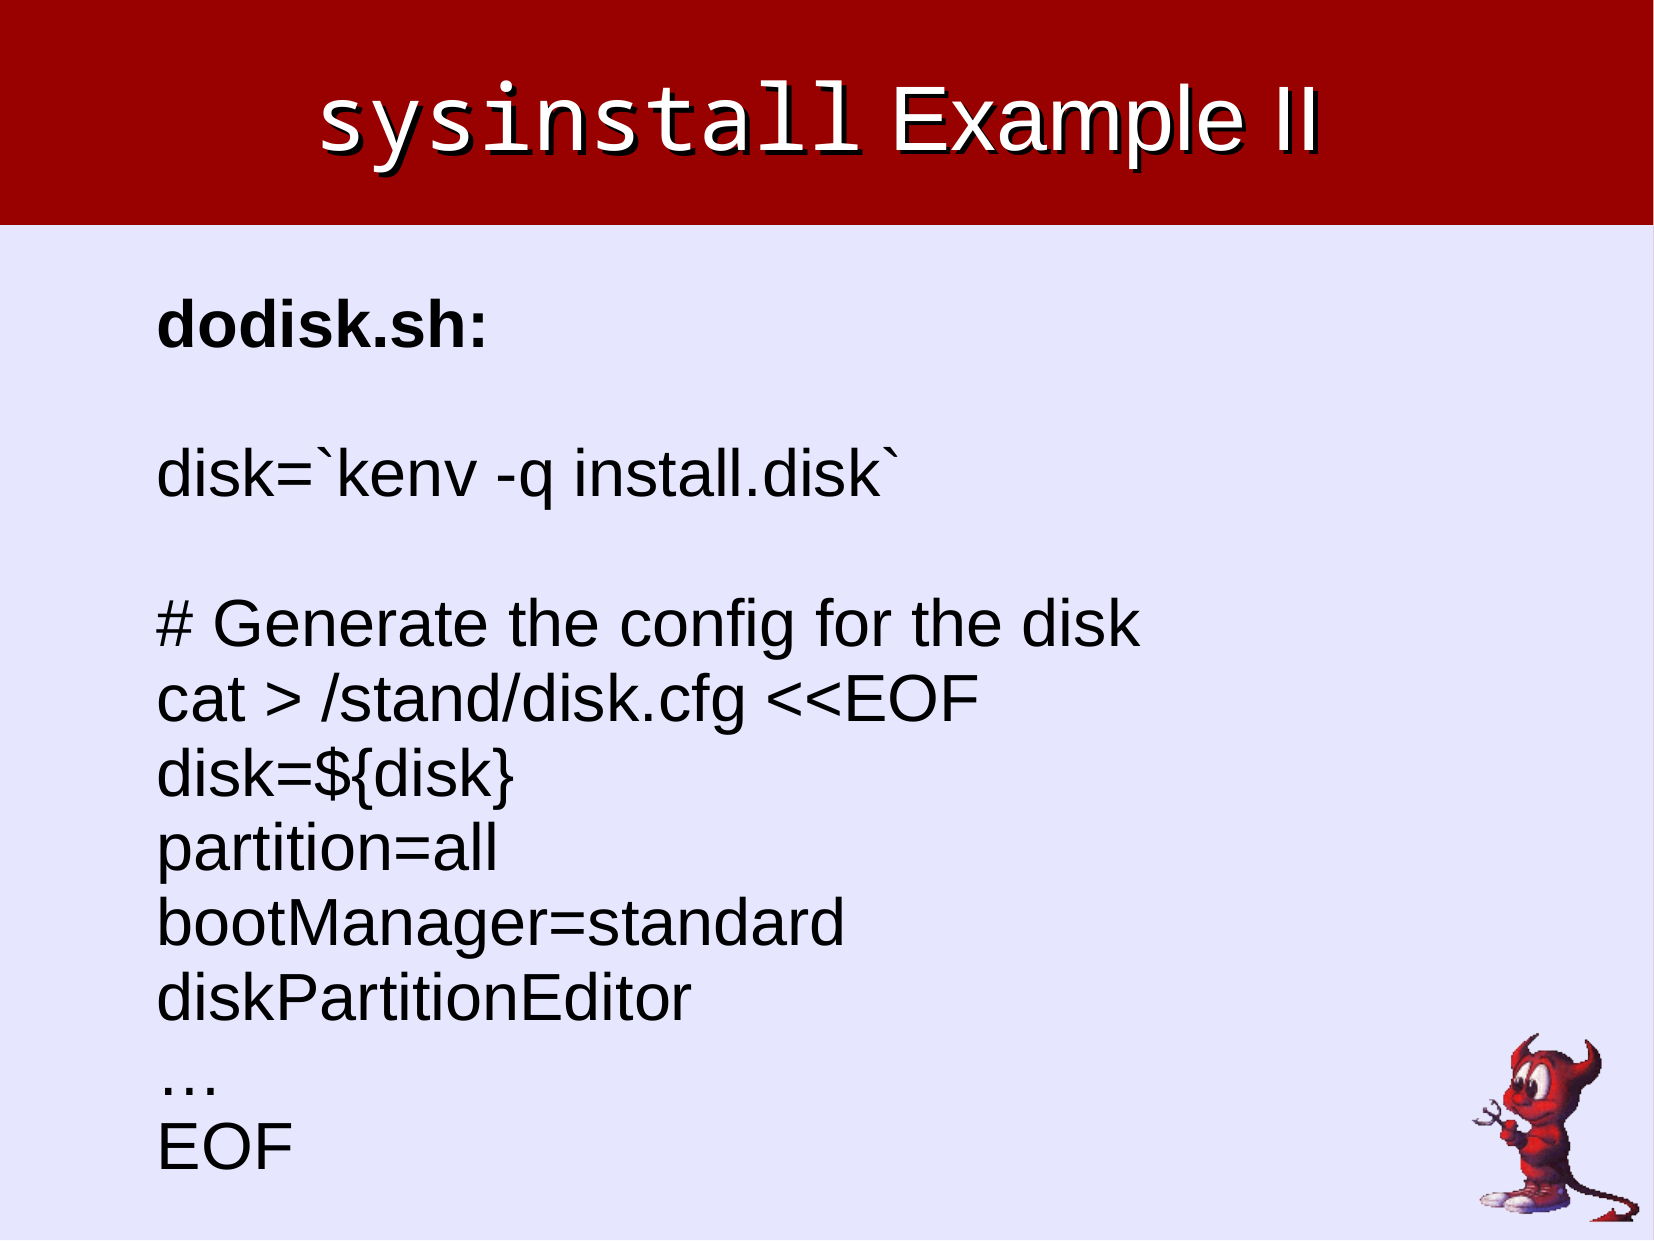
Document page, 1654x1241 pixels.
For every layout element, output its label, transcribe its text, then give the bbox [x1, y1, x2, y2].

picture [1464, 1030, 1643, 1227]
title sysinstall Example II [112, 11, 1525, 219]
subtitle dodisk.sh: disk=`kenv -q install.disk` # Generate the config for the disk cat > /stand/disk.cfg <<EOF disk=${disk} partition=all bootManager=standard diskPartitionEditor … EOF [121, 288, 1534, 1183]
